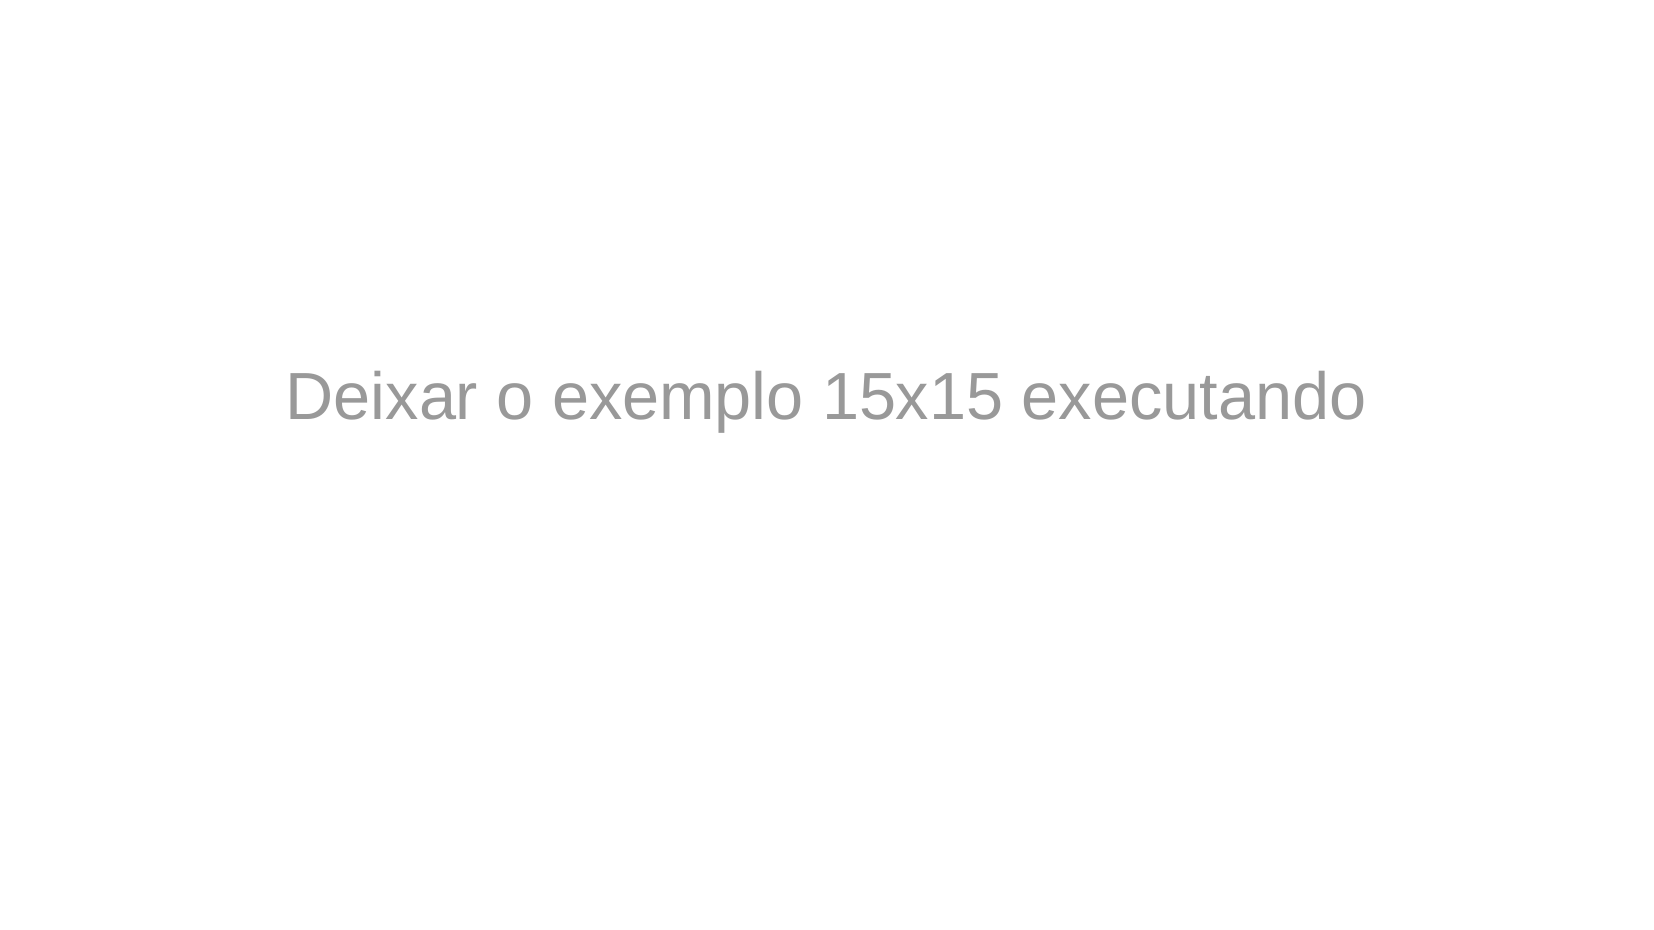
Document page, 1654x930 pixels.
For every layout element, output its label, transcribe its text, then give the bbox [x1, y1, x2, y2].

subtitle Deixar o exemplo 15x15 executando [82, 37, 1571, 757]
